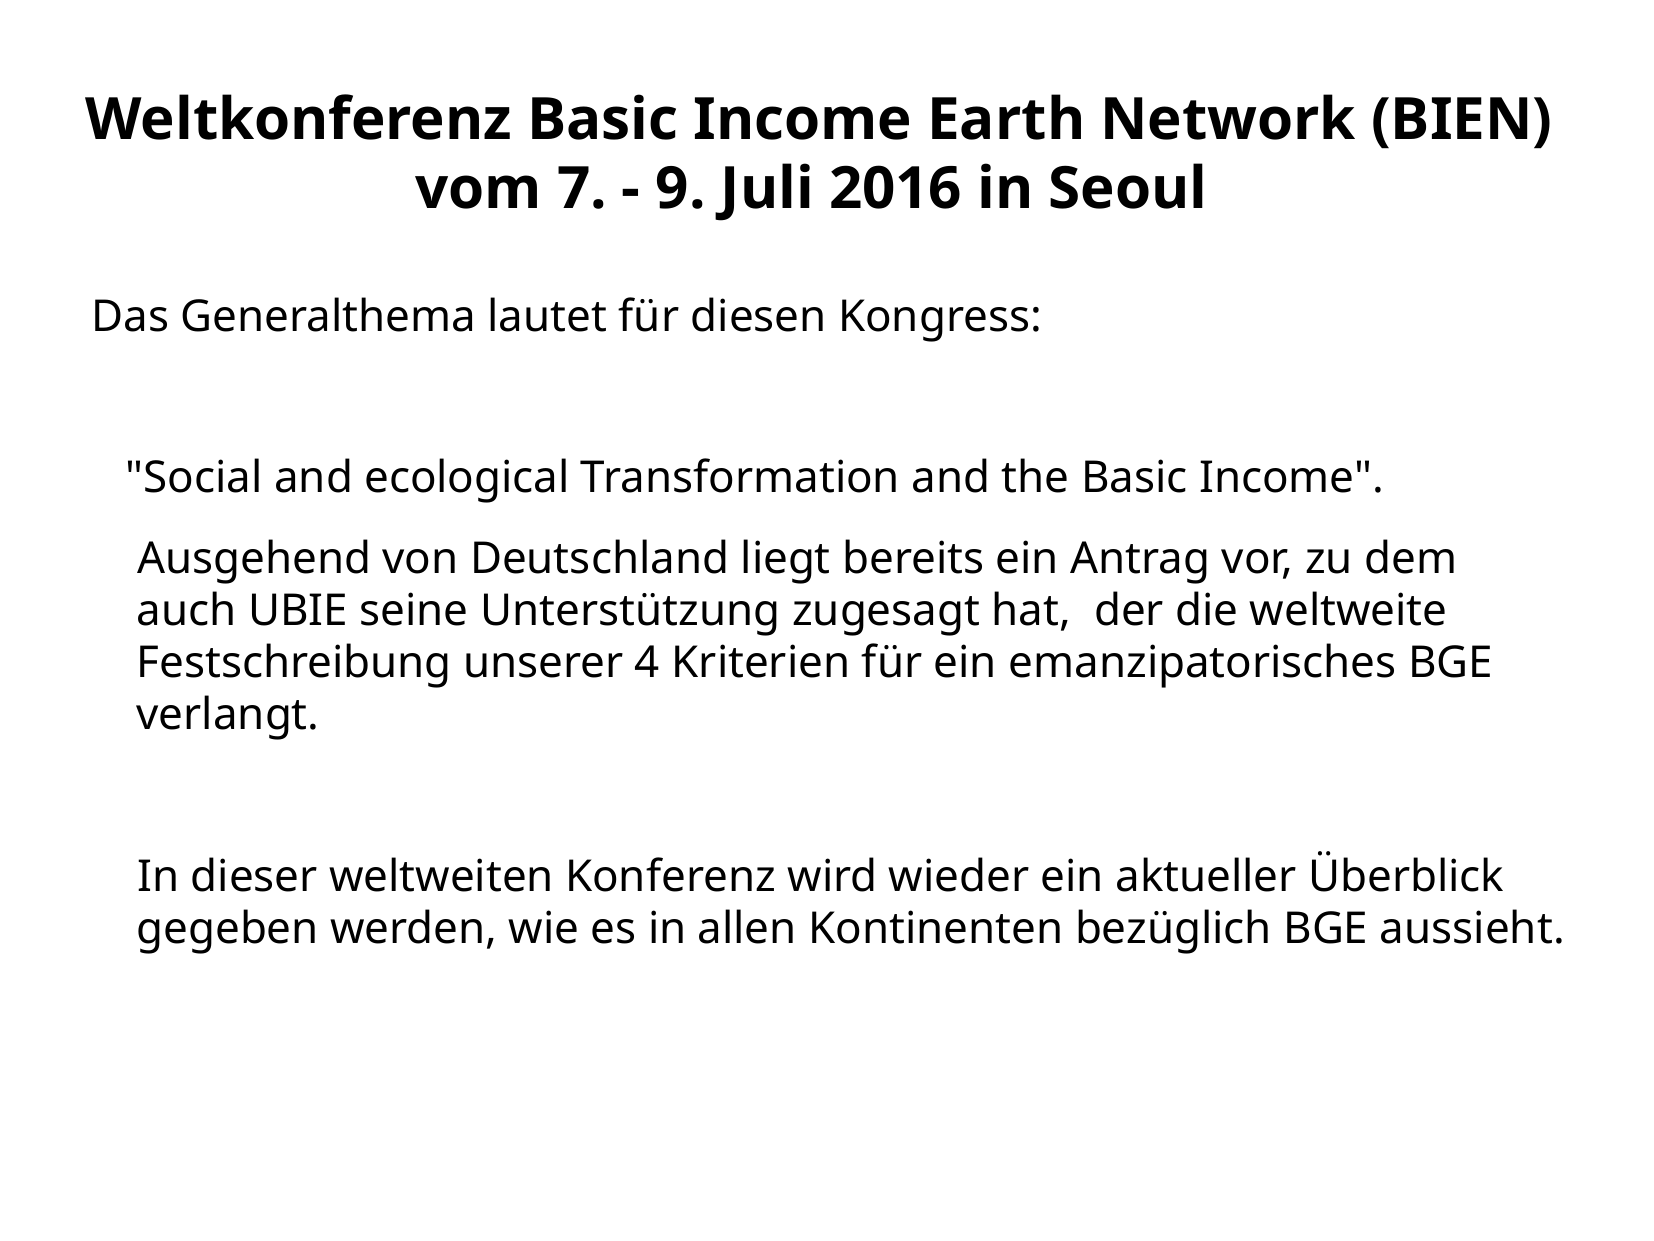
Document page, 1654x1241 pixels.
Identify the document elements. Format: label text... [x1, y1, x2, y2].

list Das Generalthema lautet für diesen Kongress: "Social and ecological Transformation and the Basic Income". Ausgehend von Deutschland liegt bereits ein Antrag vor, zu dem auch UBIE seine Unterstützung zugesagt hat, der die weltweite Festschreibung unserer 4 Kriterien für ein emanzipatorisches BGE verlangt. In dieser weltweiten Konferenz wird wieder ein aktueller Überblick gegeben werden, wie es in allen Kontinenten bezüglich BGE aussieht. [82, 290, 1571, 1010]
title Weltkonferenz Basic Income Earth Network (BIEN) vom 7. - 9. Juli 2016 in Seoul [82, 49, 1571, 257]
